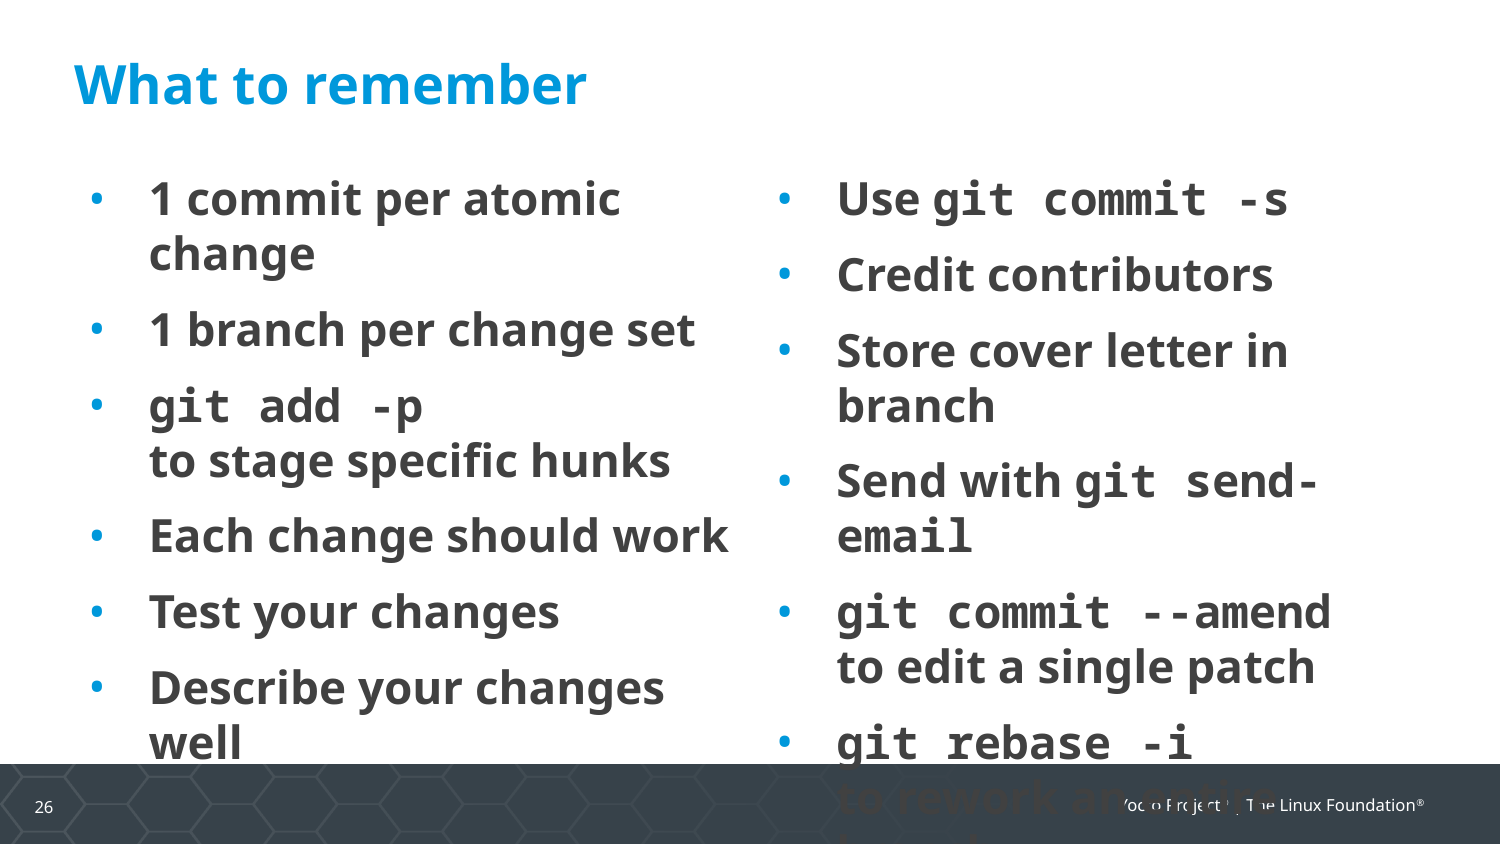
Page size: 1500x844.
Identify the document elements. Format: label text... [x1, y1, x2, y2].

title What to remember [74, 50, 1425, 160]
picture [0, 0, 1500, 844]
list 1 commit per atomic change 1 branch per change set git add -p to stage specific hunks Each change should work Test your changes Describe your changes well [73, 169, 737, 728]
list Use git commit -s Credit contributors Store cover letter in branch Send with git send-email git commit --amend to edit a single patch git rebase -i to rework an entire branch [761, 169, 1425, 728]
